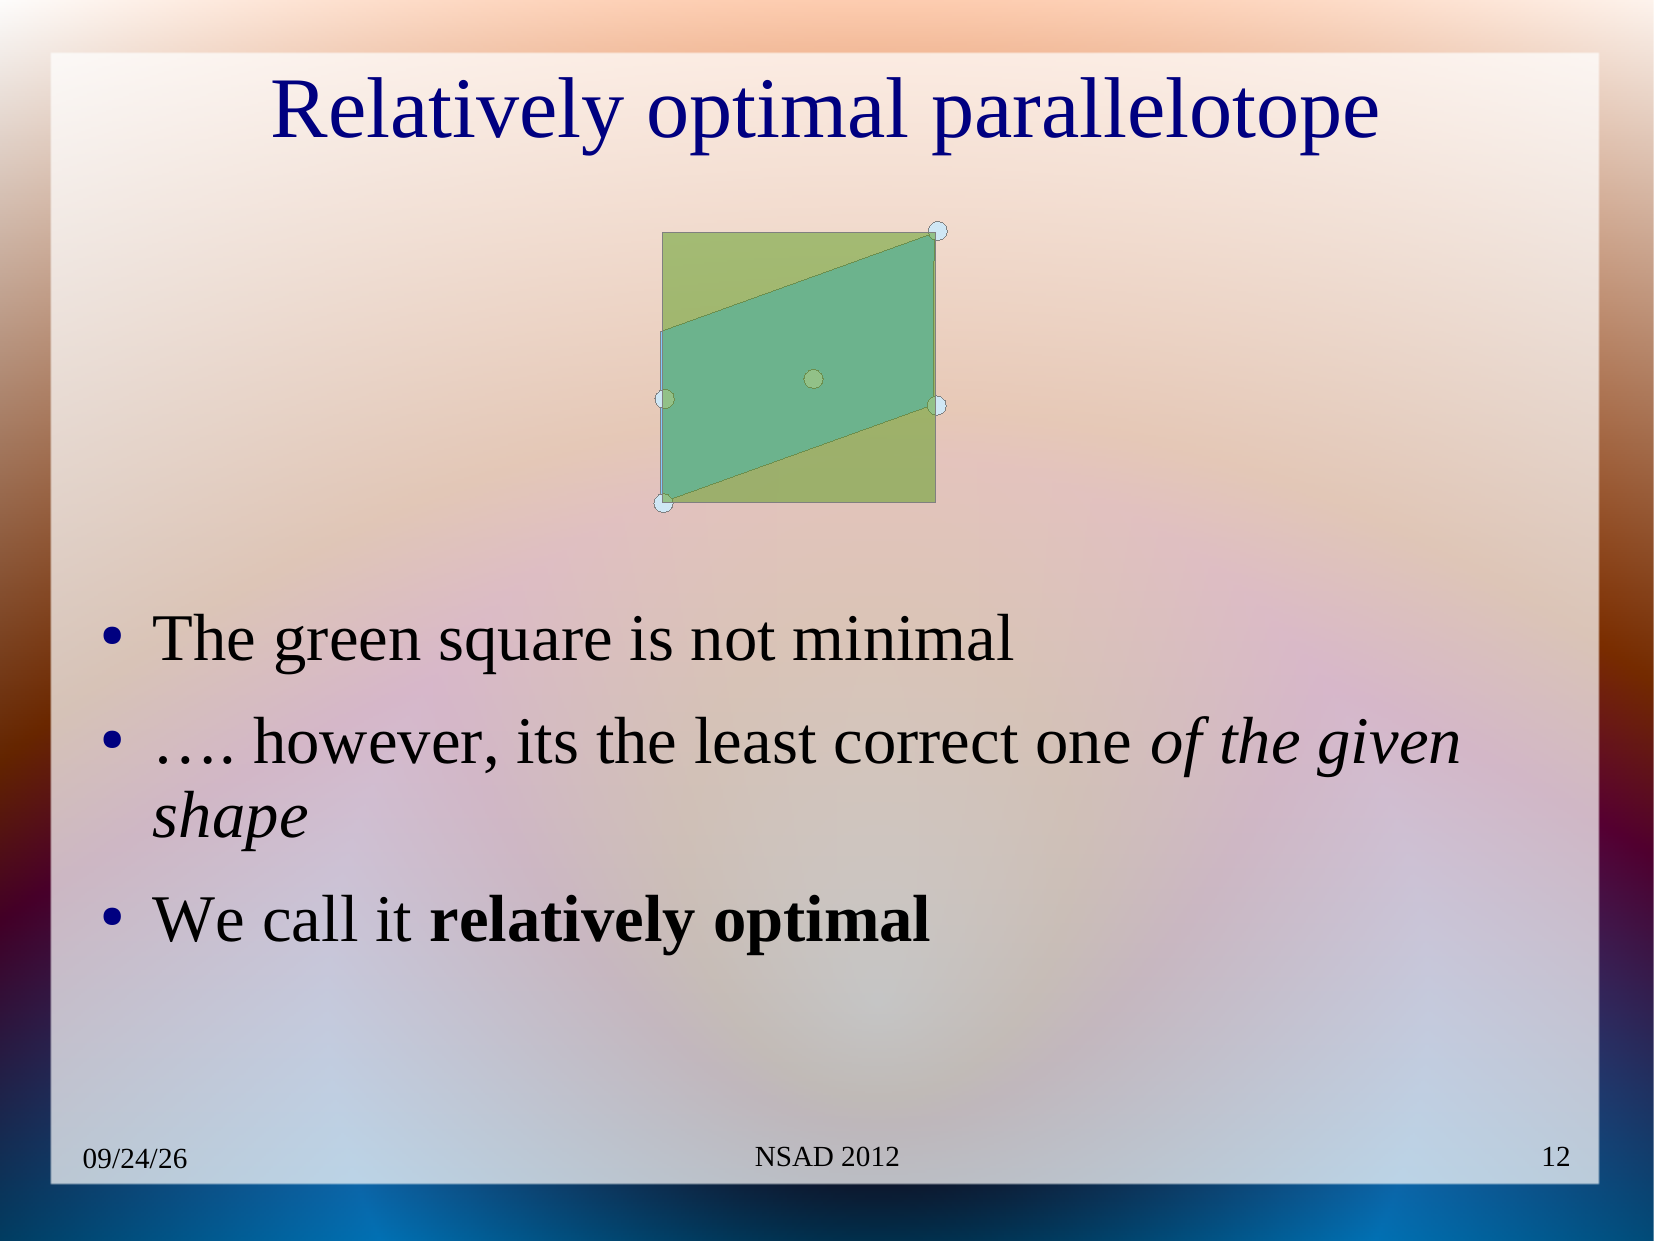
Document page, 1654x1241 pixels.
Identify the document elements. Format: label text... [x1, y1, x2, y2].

text_box [653, 221, 948, 513]
picture [0, 0, 1654, 1241]
list The green square is not minimal …. however, its the least correct one of the given shape We call it relatively optimal [82, 600, 1571, 1125]
title Relatively optimal parallelotope [82, 60, 1571, 156]
